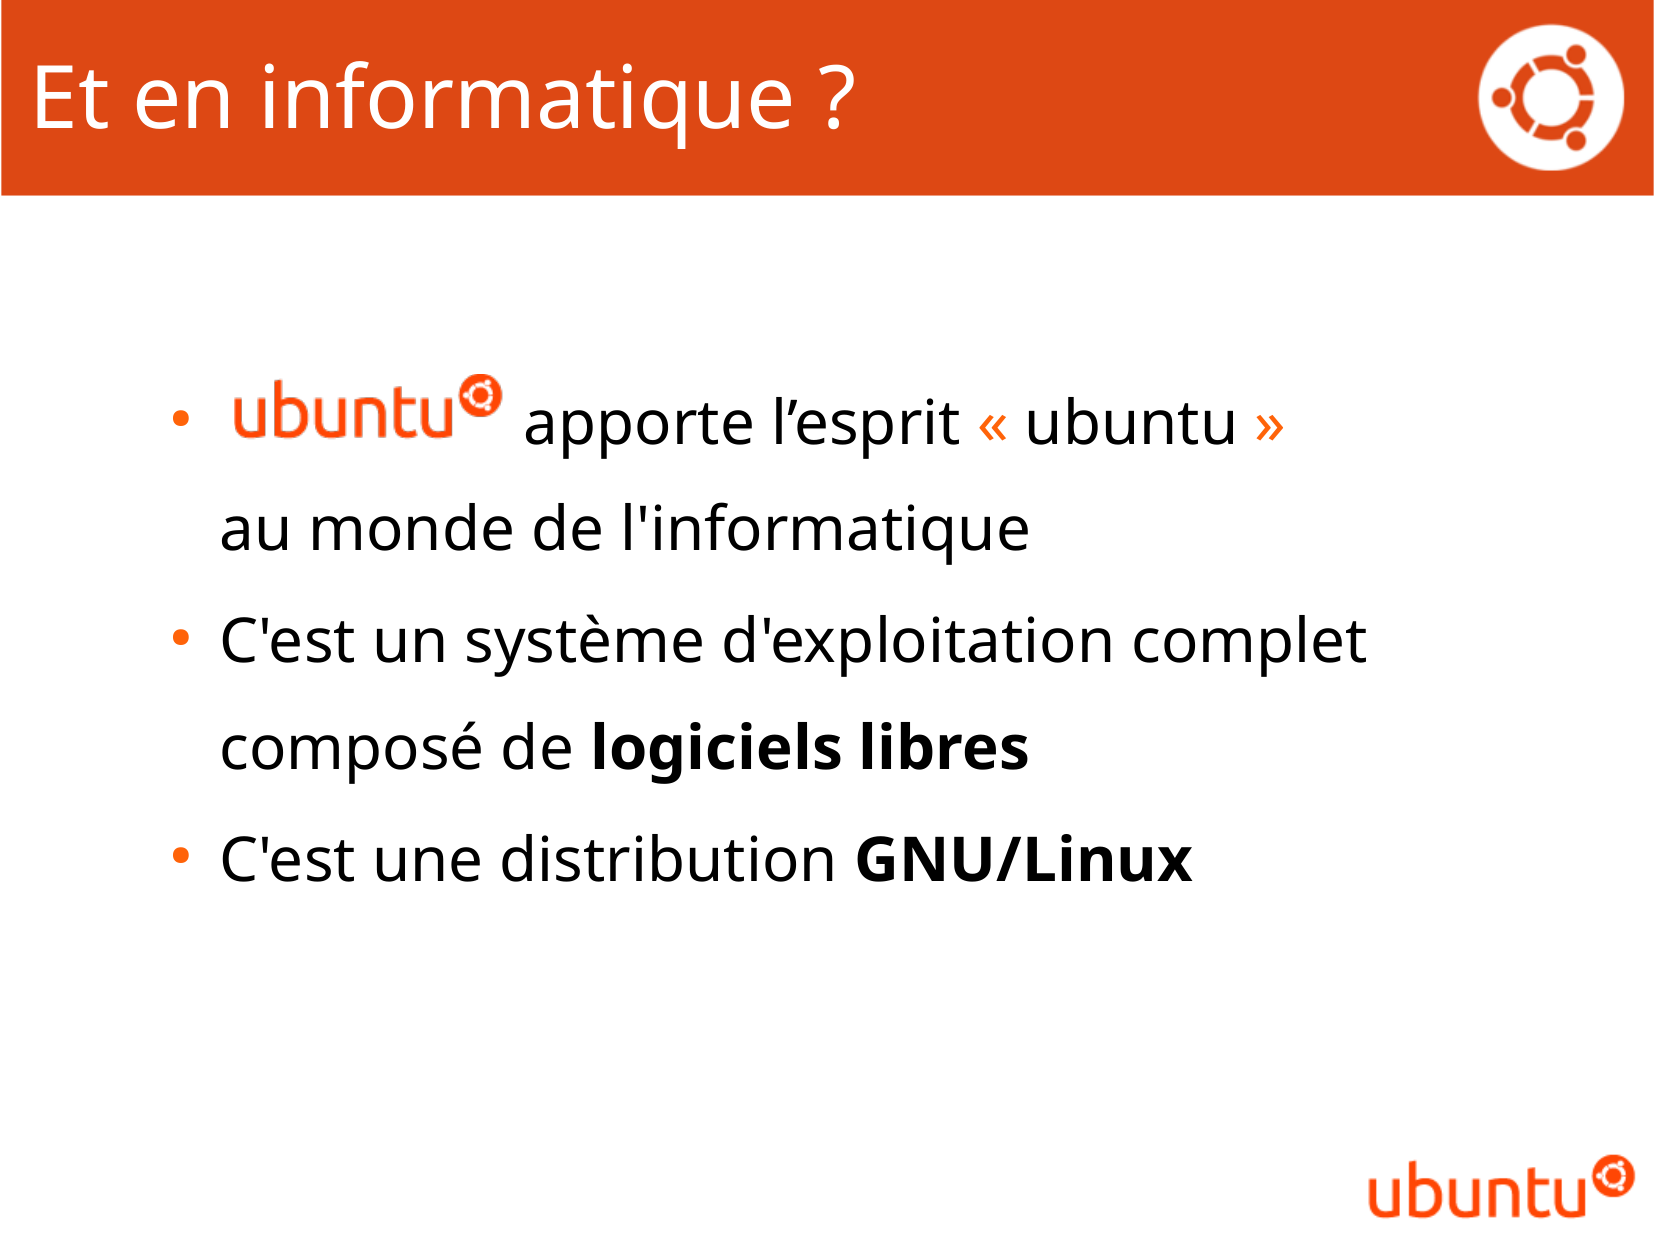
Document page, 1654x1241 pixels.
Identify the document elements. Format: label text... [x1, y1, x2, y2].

title Et en informatique ? [29, 11, 1459, 178]
picture [0, 0, 1654, 1241]
list apporte l’esprit « ubuntu » au monde de l'informatique C'est un système d'exploitation complet composé de logiciels libres C'est une distribution GNU/Linux [153, 377, 1483, 903]
